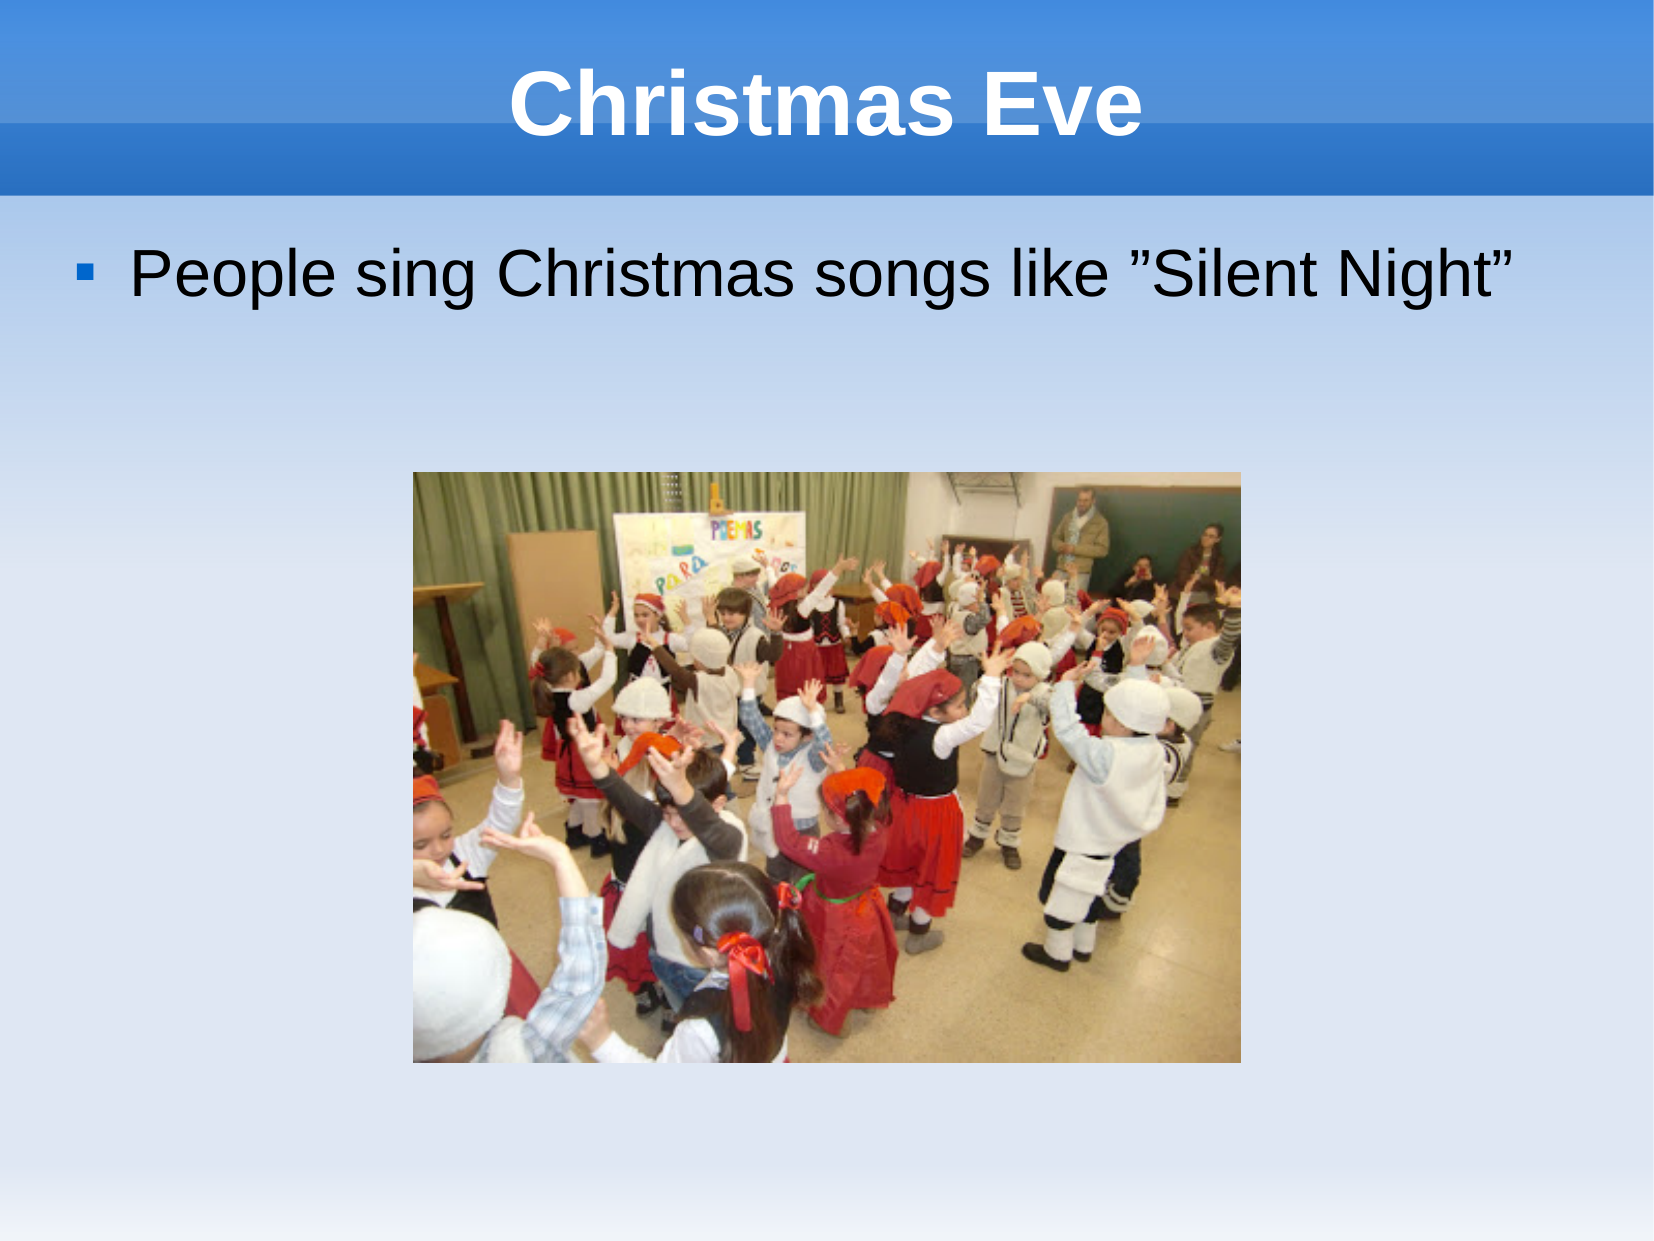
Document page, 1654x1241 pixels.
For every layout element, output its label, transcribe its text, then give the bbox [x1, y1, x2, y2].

picture [0, 0, 1654, 1241]
list People sing Christmas songs like ”Silent Night” [59, 236, 1625, 443]
title Christmas Eve [295, 0, 1359, 208]
